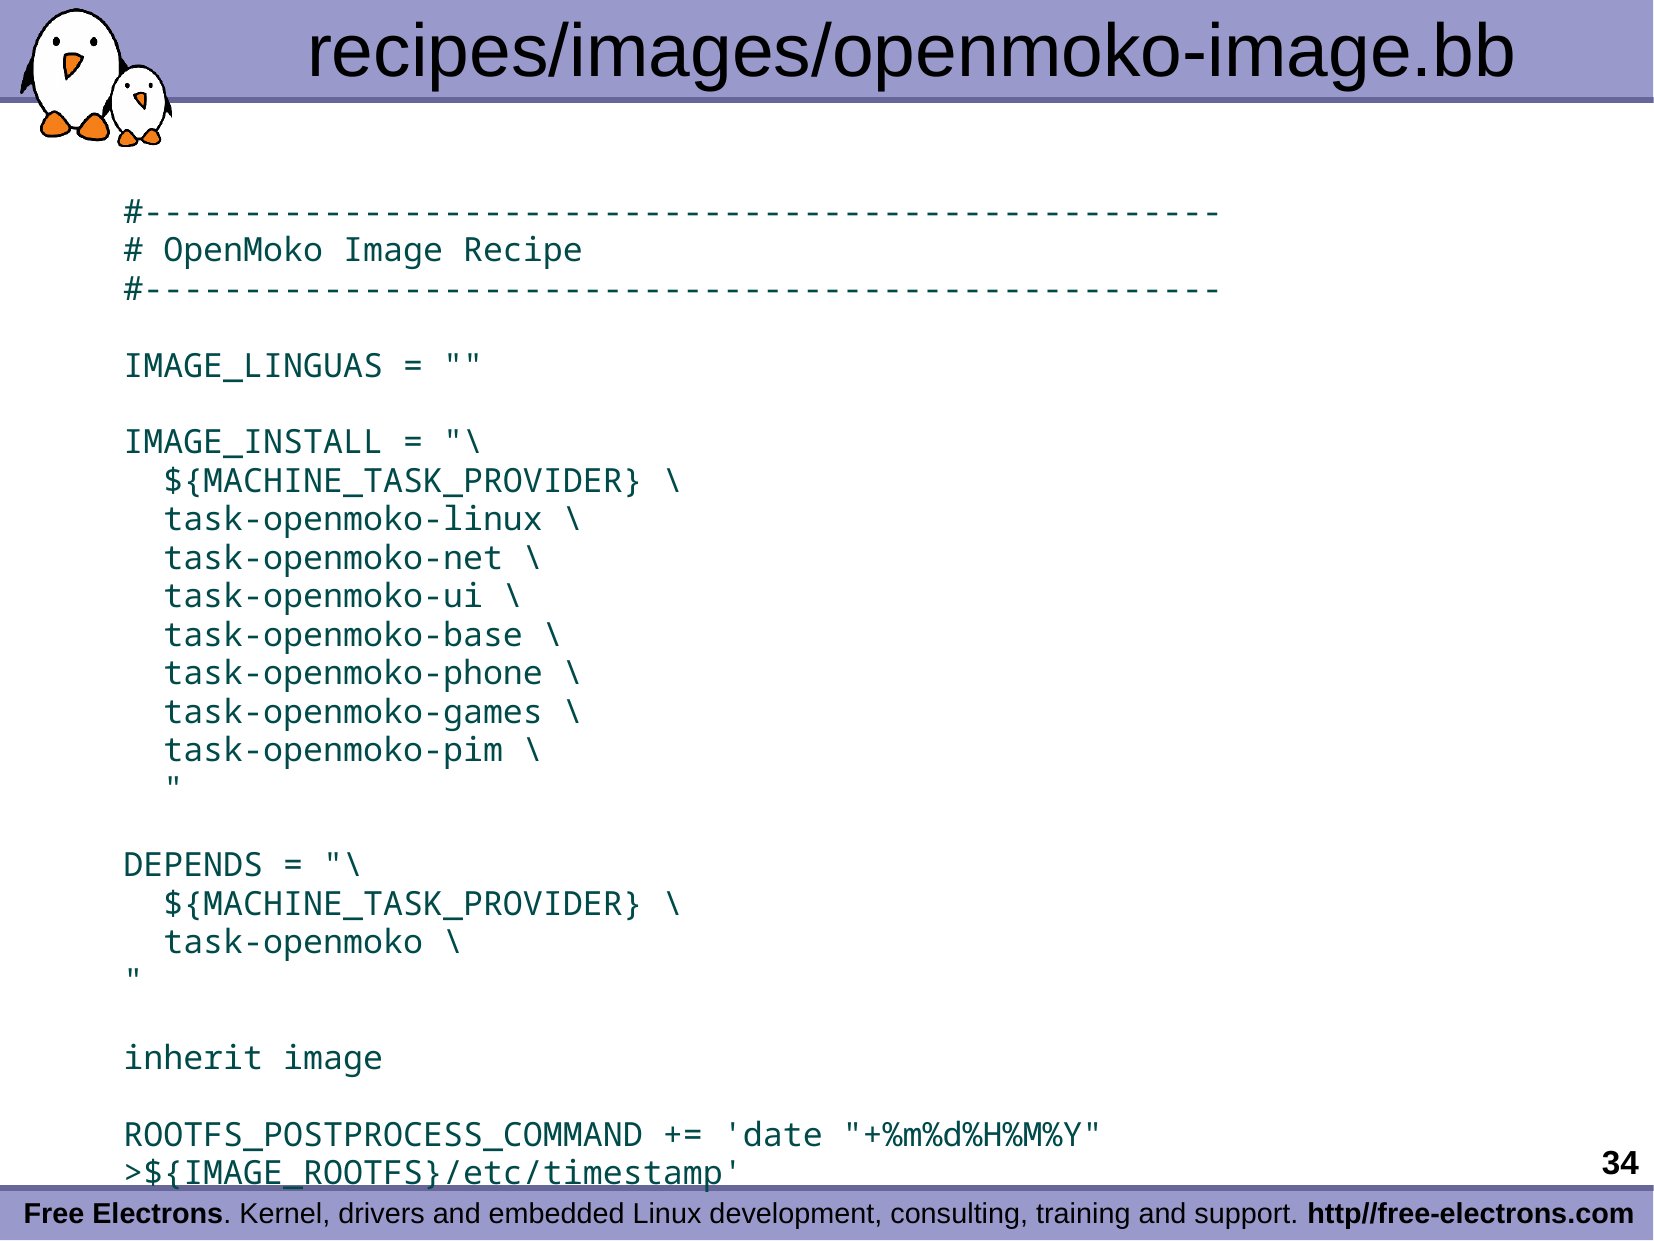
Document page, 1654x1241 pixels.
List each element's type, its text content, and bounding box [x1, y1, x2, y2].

title recipes/images/openmoko-image.bb [167, 0, 1654, 101]
picture [20, 8, 172, 147]
list #------------------------------------------------------ # OpenMoko Image Recipe #------------------------------------------------------ IMAGE_LINGUAS = "" IMAGE_INSTALL = "\ ${MACHINE_TASK_PROVIDER} \ task-openmoko-linux \ task-openmoko-net \ task-openmoko-ui \ task-openmoko-base \ task-openmoko-phone \ task-openmoko-games \ task-openmoko-pim \ " DEPENDS = "\ ${MACHINE_TASK_PROVIDER} \ task-openmoko \ " inherit image ROOTFS_POSTPROCESS_COMMAND += 'date "+%m%d%H%M%Y" >${IMAGE_ROOTFS}/etc/timestamp' [105, 192, 1518, 1050]
